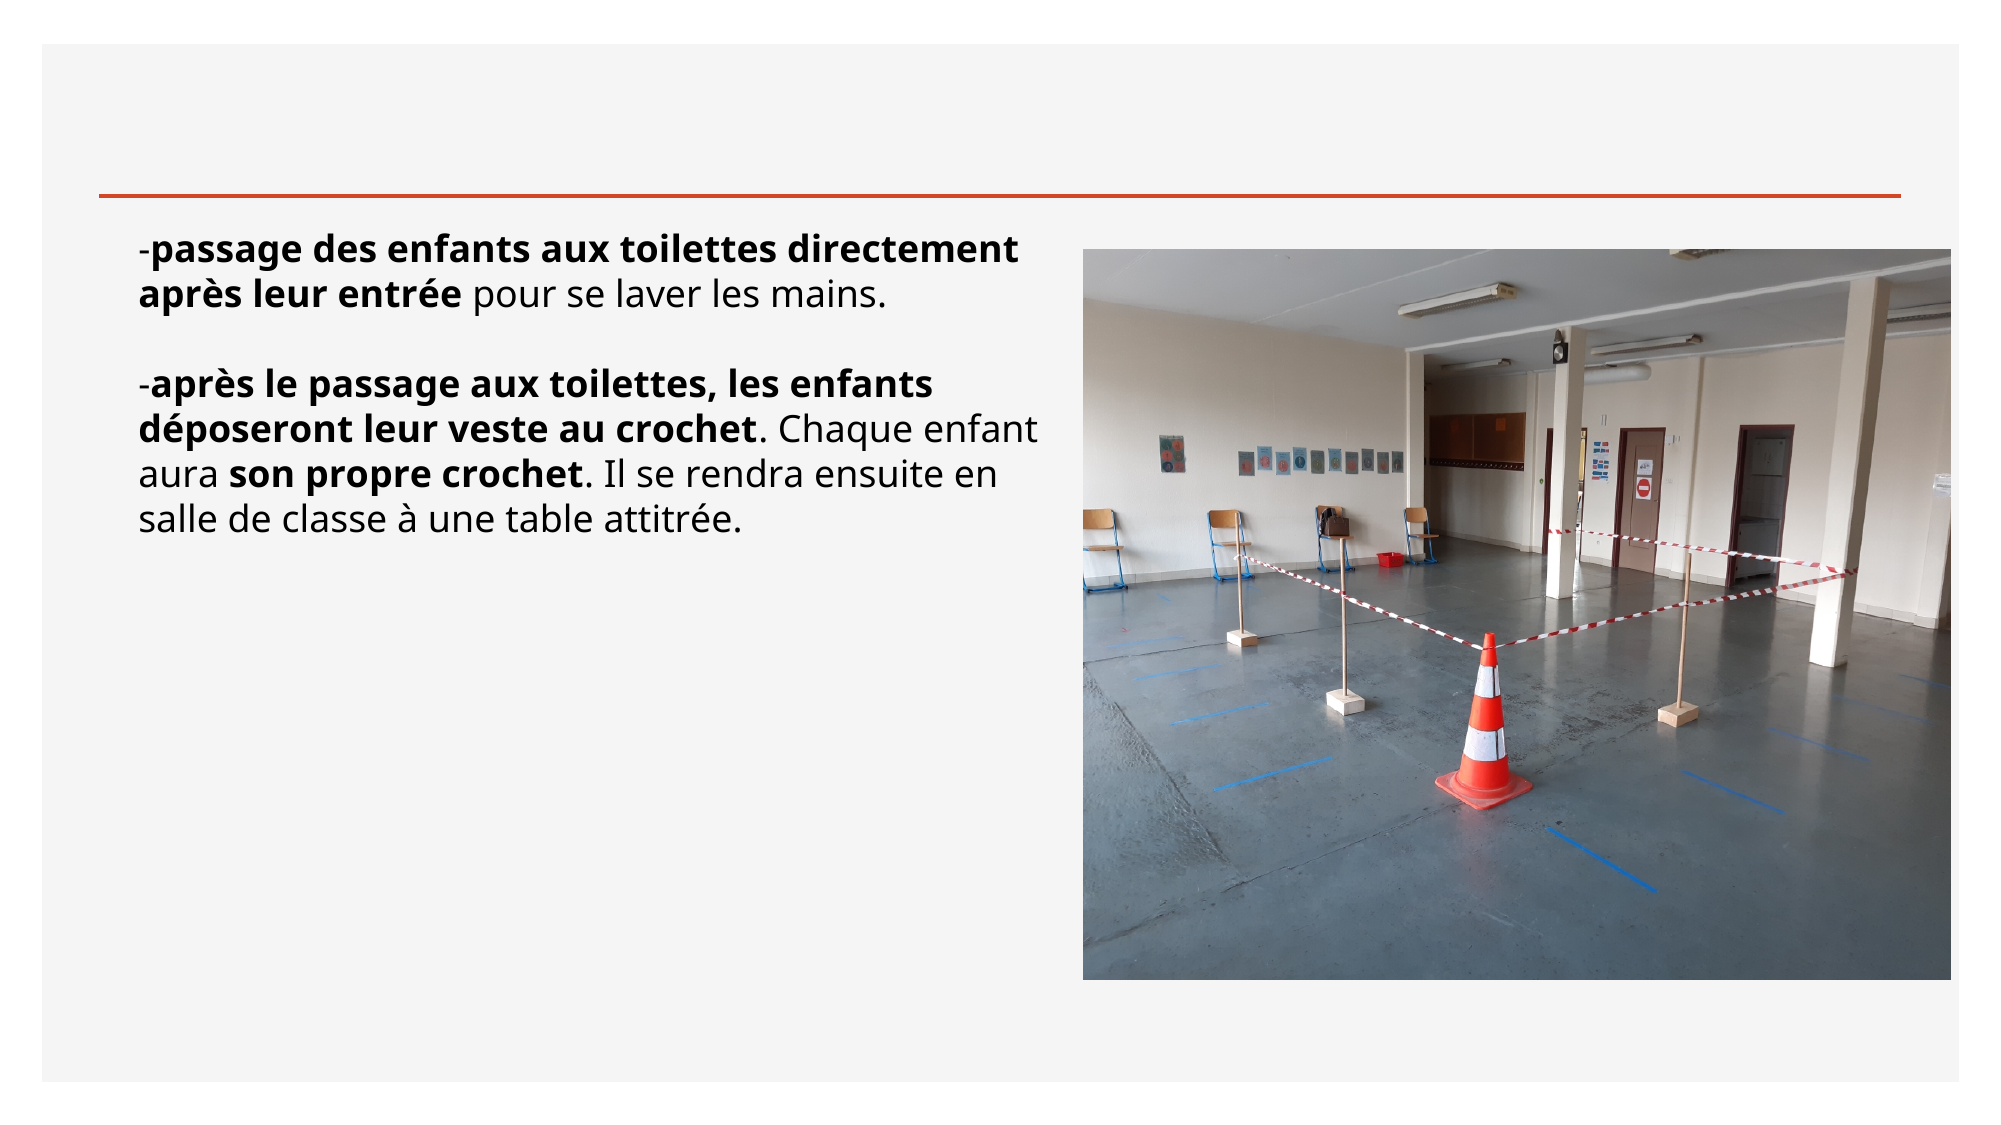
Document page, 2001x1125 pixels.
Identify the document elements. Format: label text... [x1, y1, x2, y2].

picture [1083, 249, 1951, 980]
text_box -passage des enfants aux toilettes directement après leur entrée pour se laver les mains. -après le passage aux toilettes, les enfants déposeront leur veste au crochet. Chaque enfant aura son propre crochet. Il se rendra ensuite en salle de classe à une table attitrée. [123, 217, 1063, 1125]
